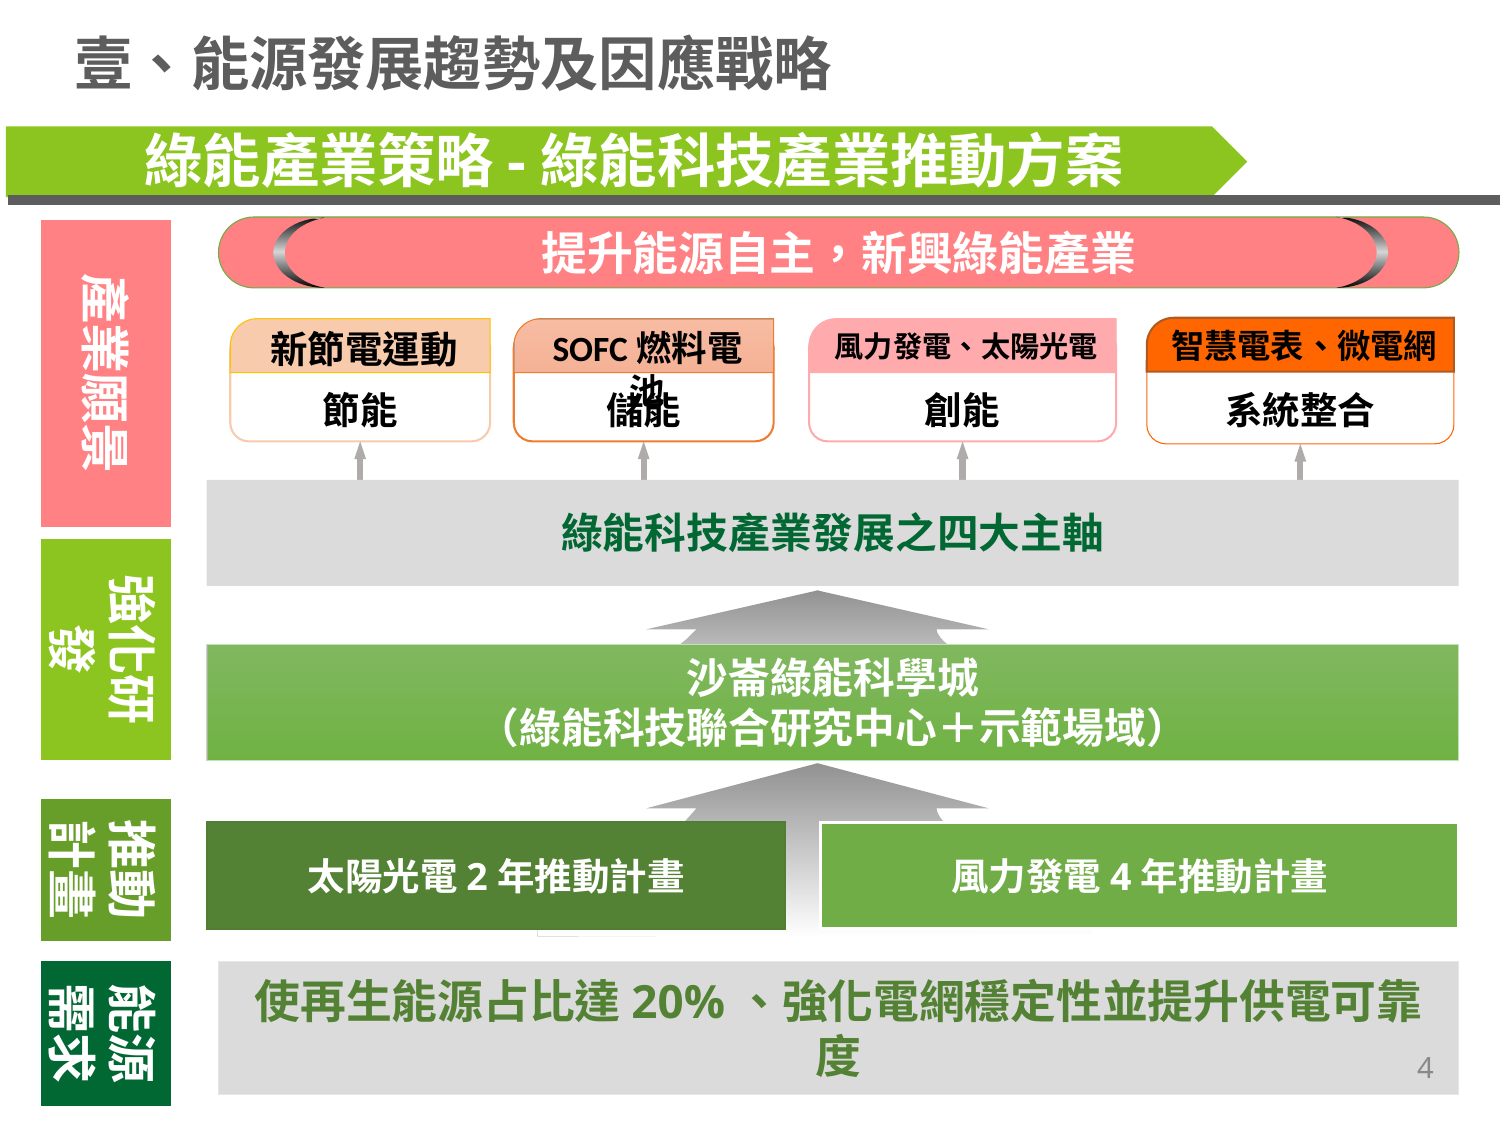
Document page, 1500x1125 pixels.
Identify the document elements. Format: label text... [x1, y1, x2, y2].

text_box 系統整合 [1146, 372, 1454, 444]
text_box SOFC燃料電池 [513, 318, 774, 373]
text_box 風力發電4年推動計畫 [820, 822, 1459, 929]
text_box 使再生能源占比達20%、強化電網穩定性並提升供電可靠度 [218, 961, 1459, 1095]
text_box 能源需求 [41, 961, 171, 1106]
text_box 提升能源自主，新興綠能產業 [1338, 216, 1460, 288]
text_box [273, 217, 325, 288]
text_box 太陽光電2年推動計畫 [206, 822, 786, 929]
text_box [5, 126, 130, 198]
text_box 沙崙綠能科學城 （綠能科技聯合研究中心＋示範場域） [206, 644, 1459, 761]
text_box 新節電運動 [230, 318, 491, 373]
text_box 節能 [230, 373, 491, 442]
text_box 風力發電、太陽光電 [808, 318, 1117, 373]
text_box [537, 763, 1093, 937]
text_box 推動計畫 [41, 799, 171, 941]
text_box 強化研發 [41, 539, 171, 760]
text_box 儲能 [513, 373, 774, 442]
text_box 產業願景 [41, 220, 171, 527]
text_box [1336, 216, 1388, 288]
text_box [1138, 126, 1248, 195]
text_box 創能 [809, 373, 1117, 442]
text_box [646, 590, 989, 644]
text_box 智慧電表、微電網 [1146, 317, 1454, 372]
text_box 提升能源自主，新興綠能產業 [218, 216, 1376, 288]
text_box 綠能產業策略-綠能科技產業推動方案 [130, 125, 1138, 266]
text_box 4 [1401, 1039, 1488, 1100]
text_box 綠能科技產業發展之四大主軸 [206, 479, 1459, 586]
text_box 壹、能源發展趨勢及因應戰略 [59, 5, 1054, 129]
